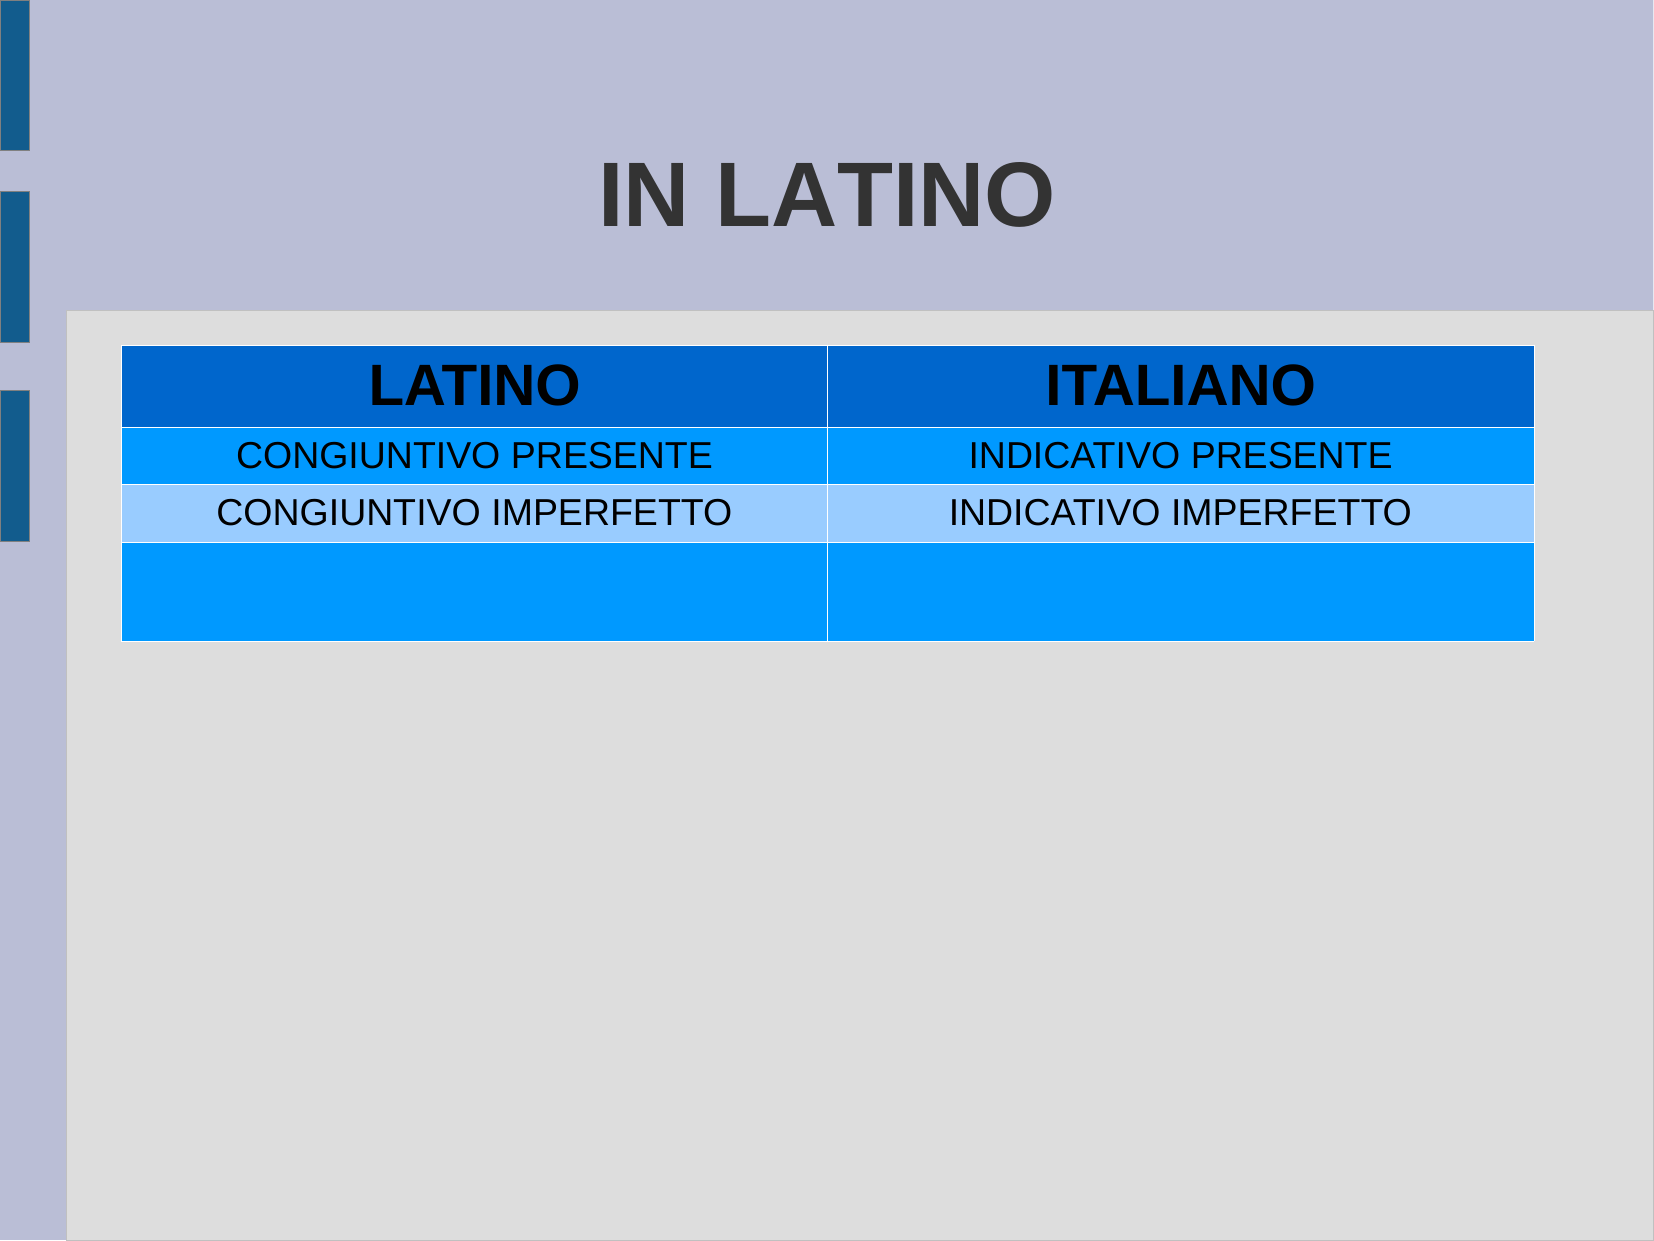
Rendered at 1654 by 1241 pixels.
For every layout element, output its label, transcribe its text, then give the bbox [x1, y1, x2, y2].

table_header LATINO [122, 346, 827, 427]
table_cell [828, 543, 1534, 641]
table_header ITALIANO [828, 346, 1534, 427]
table_cell CONGIUNTIVO PRESENTE [122, 428, 827, 484]
table_cell CONGIUNTIVO IMPERFETTO [122, 485, 827, 542]
table_cell INDICATIVO PRESENTE [828, 428, 1534, 484]
table_cell INDICATIVO IMPERFETTO [828, 485, 1534, 542]
table_cell [122, 543, 827, 641]
title IN LATINO [121, 91, 1534, 299]
